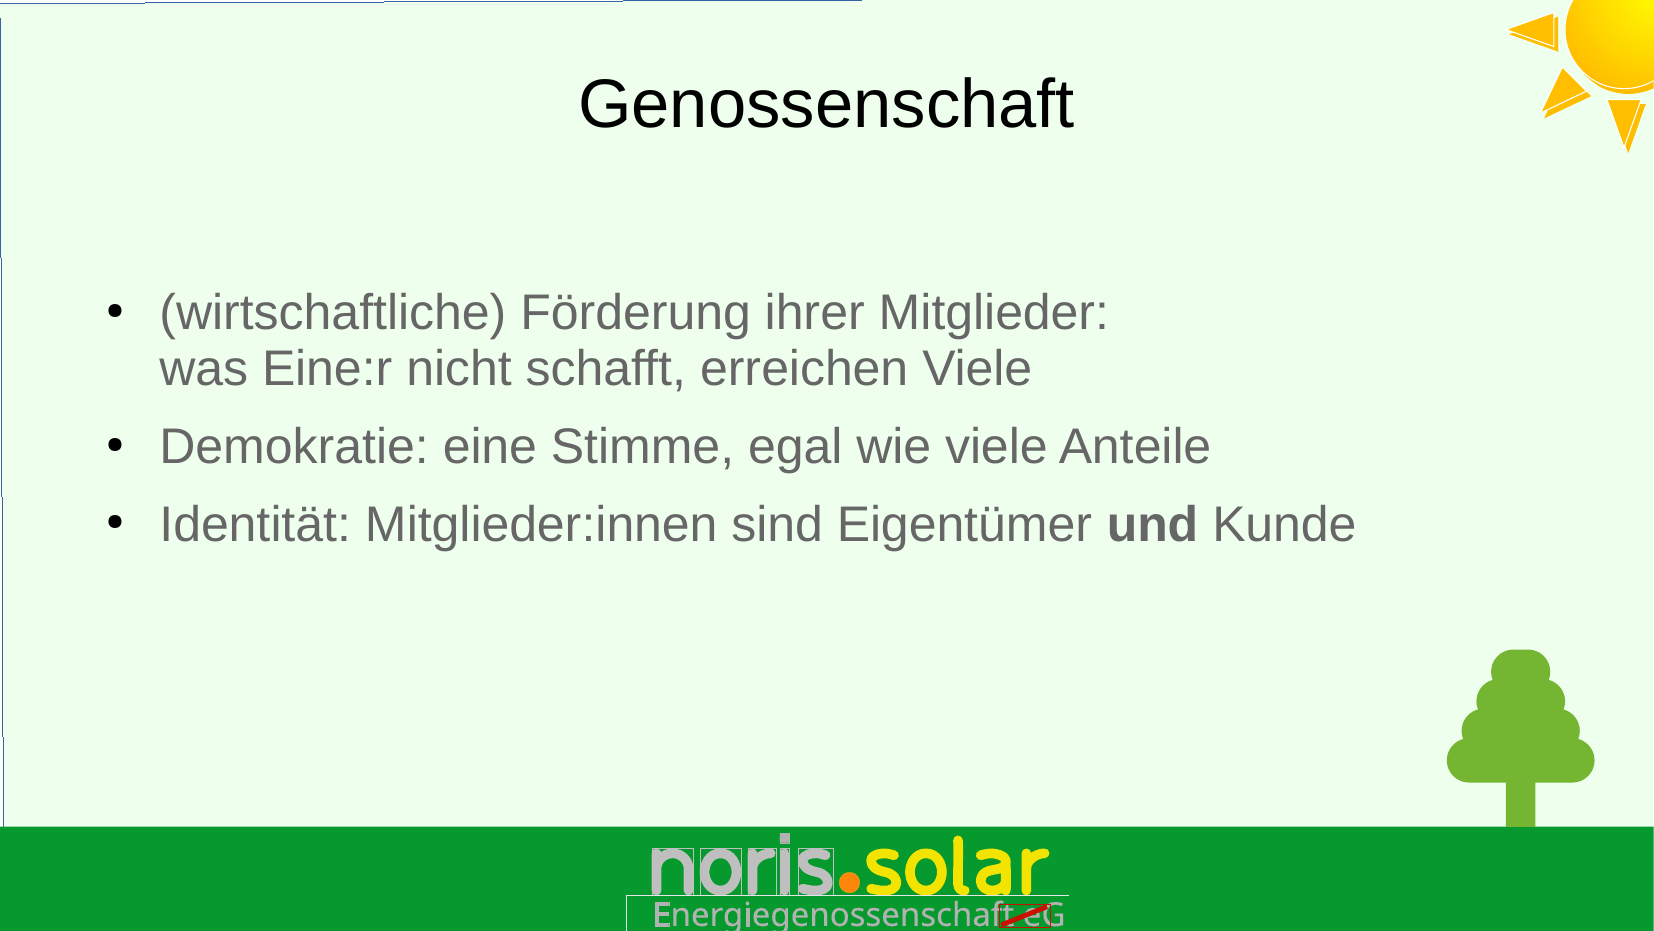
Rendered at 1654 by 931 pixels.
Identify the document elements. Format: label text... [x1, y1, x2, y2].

list (wirtschaftliche) Förderung ihrer Mitglieder: was Eine:r nicht schafft, erreichen Viele Demokratie: eine Stimme, egal wie viele Anteile Identität: Mitglieder:innen sind Eigentümer und Kunde [88, 206, 1565, 768]
title Genossenschaft [88, 29, 1565, 178]
